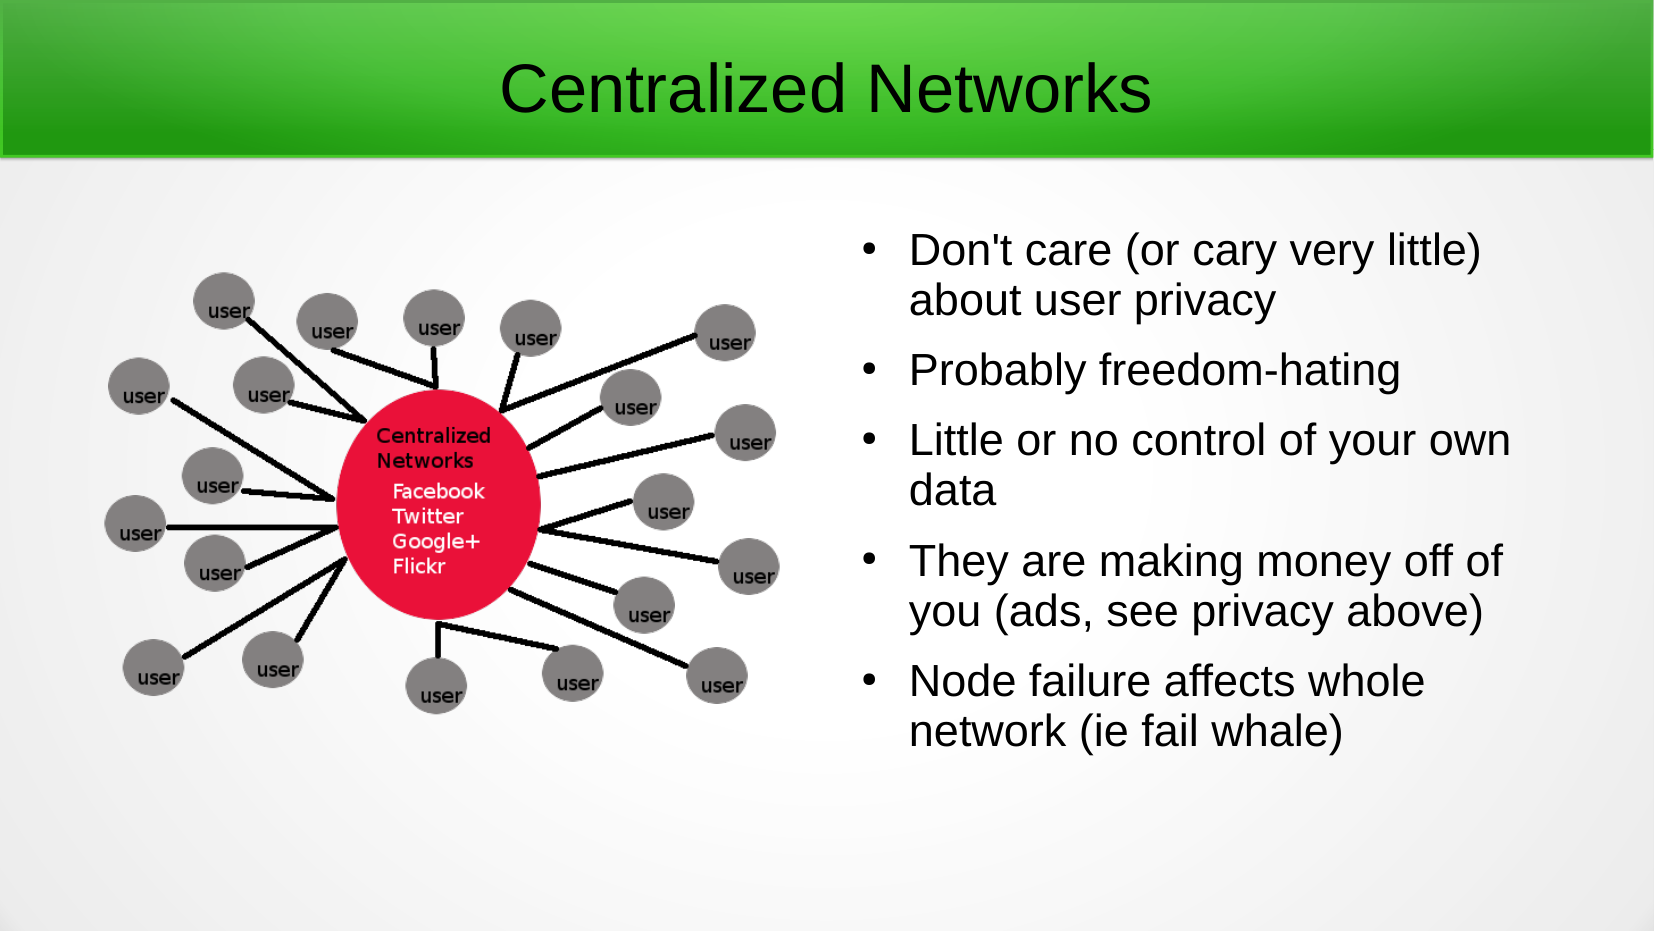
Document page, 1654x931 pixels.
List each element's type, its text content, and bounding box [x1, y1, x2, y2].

title Centralized Networks [82, 35, 1571, 142]
picture [82, 267, 809, 722]
list Don't care (or cary very little) about user privacy Probably freedom-hating Little or no control of your own data They are making money off of you (ads, see privacy above) Node failure affects whole network (ie fail whale) [845, 224, 1572, 764]
